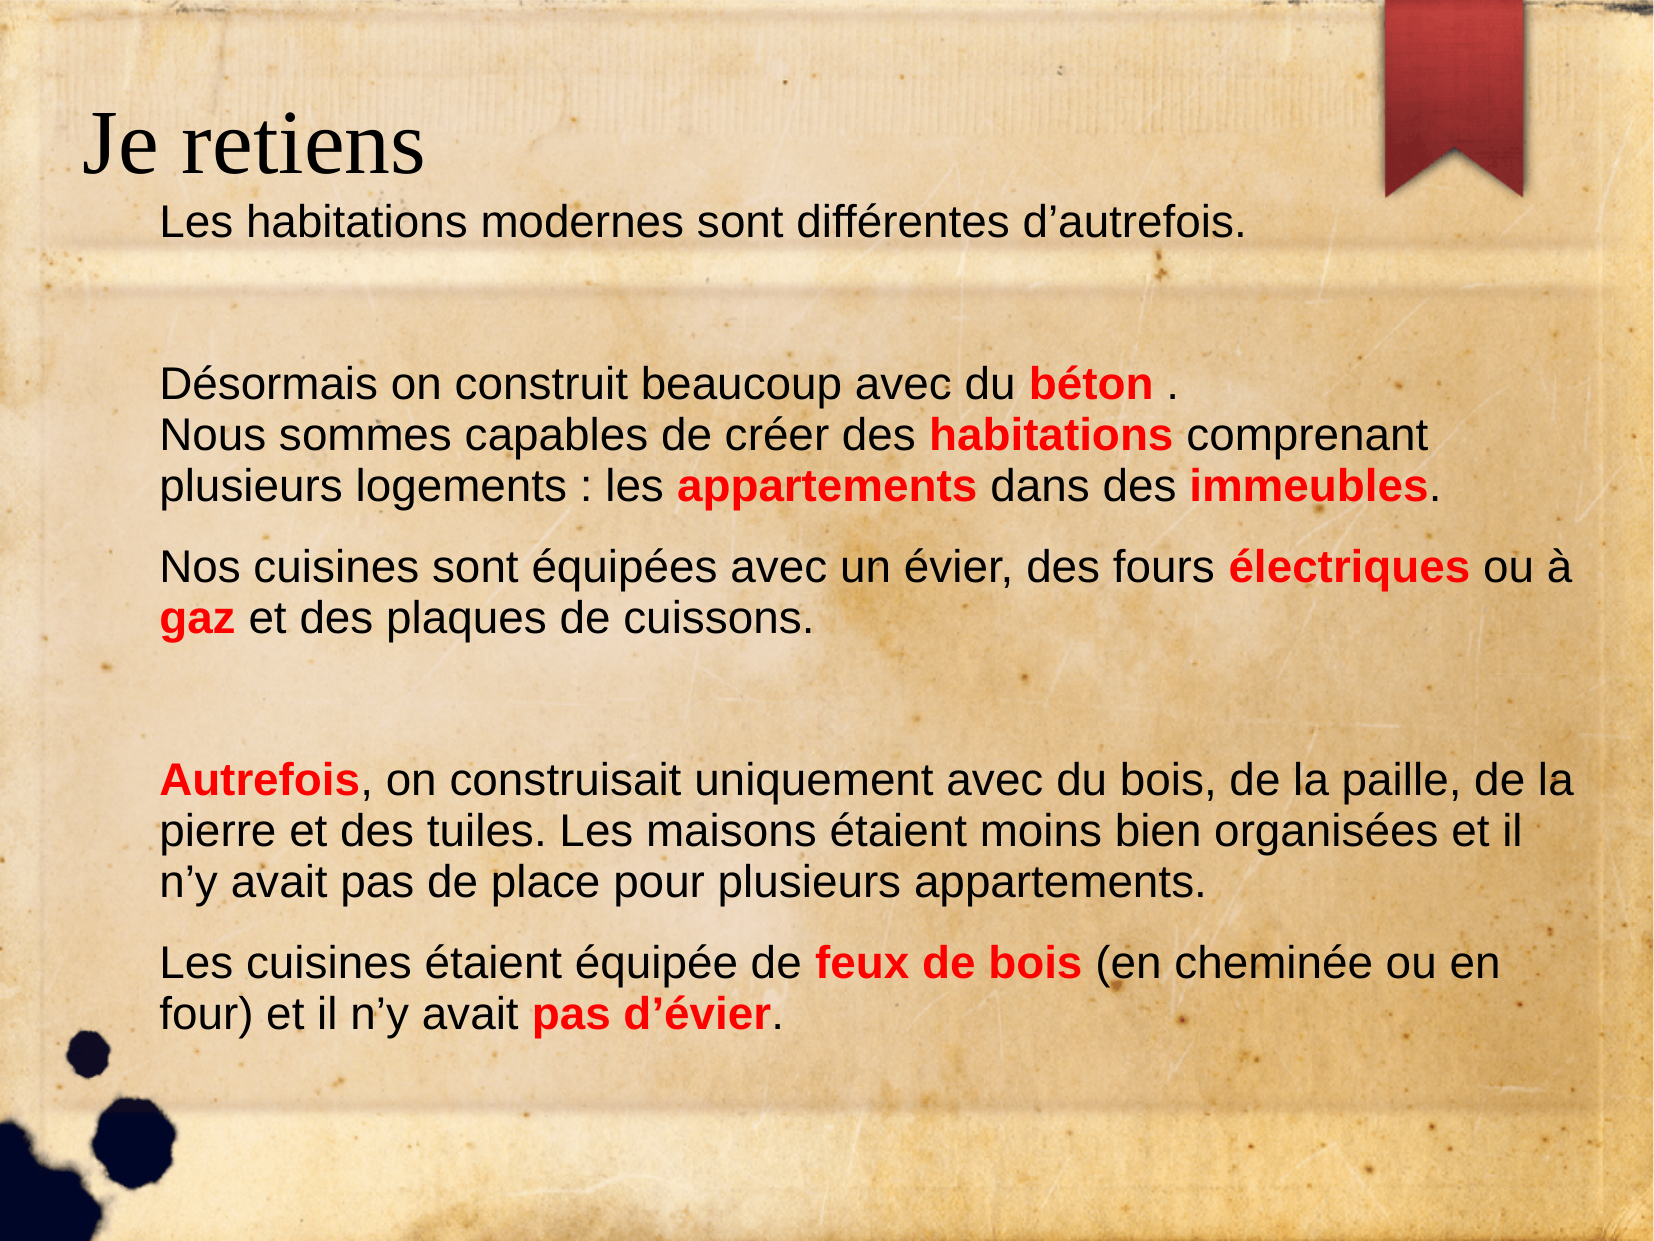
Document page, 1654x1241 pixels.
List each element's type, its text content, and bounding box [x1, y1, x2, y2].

title Je retiens [82, 49, 1347, 237]
picture [0, 0, 1654, 1241]
list Les habitations modernes sont différentes d’autrefois. Désormais on construit beaucoup avec du béton . Nous sommes capables de créer des habitations comprenant plusieurs logements : les appartements dans des immeubles. Nos cuisines sont équipées avec un évier, des fours électriques ou à gaz et des plaques de cuissons. Autrefois, on construisait uniquement avec du bois, de la paille, de la pierre et des tuiles. Les maisons étaient moins bien organisées et il n’y avait pas de place pour plusieurs appartements. Les cuisines étaient équipée de feux de bois (en cheminée ou en four) et il n’y avait pas d’évier. [88, 196, 1577, 1093]
